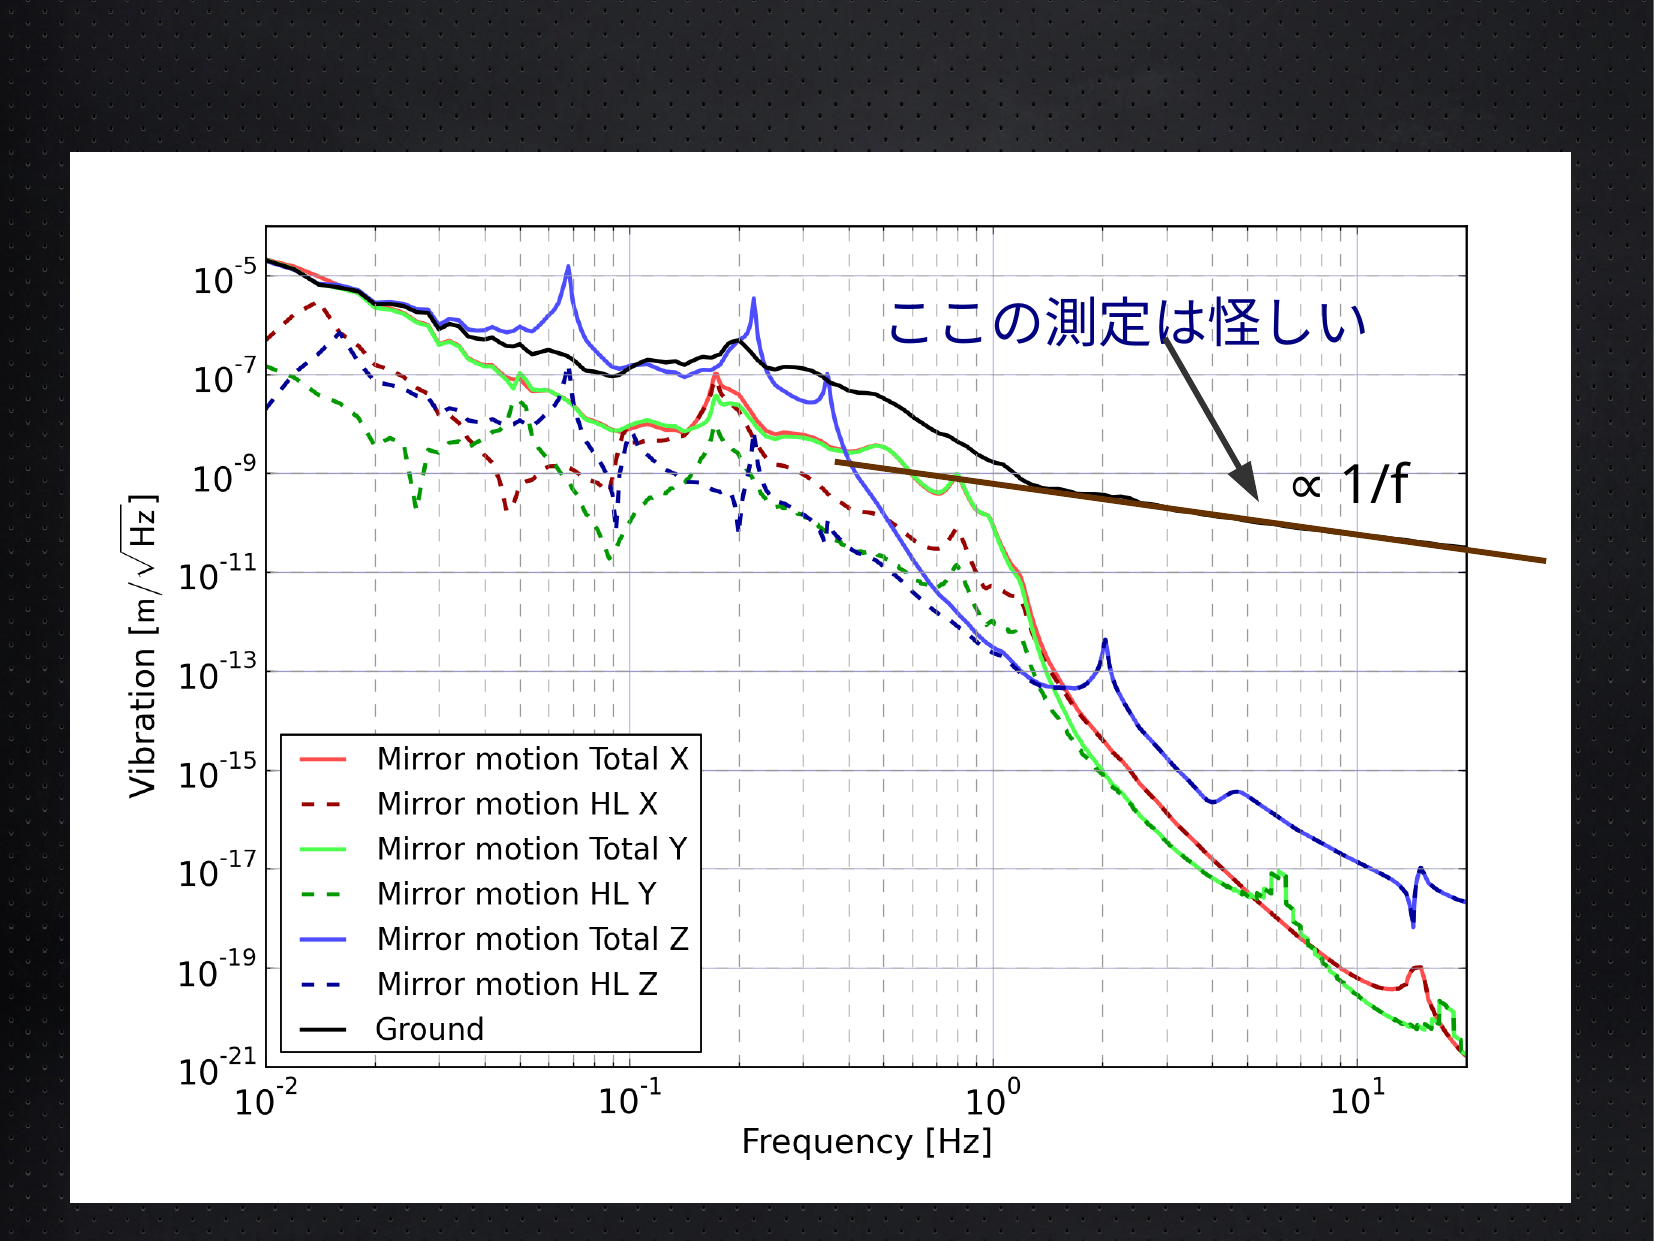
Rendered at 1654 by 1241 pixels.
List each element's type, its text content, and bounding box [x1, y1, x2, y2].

text_box ここの測定は怪しい [867, 271, 1348, 341]
text_box ∝ 1/f [1272, 438, 1444, 508]
picture [0, 0, 1654, 1241]
